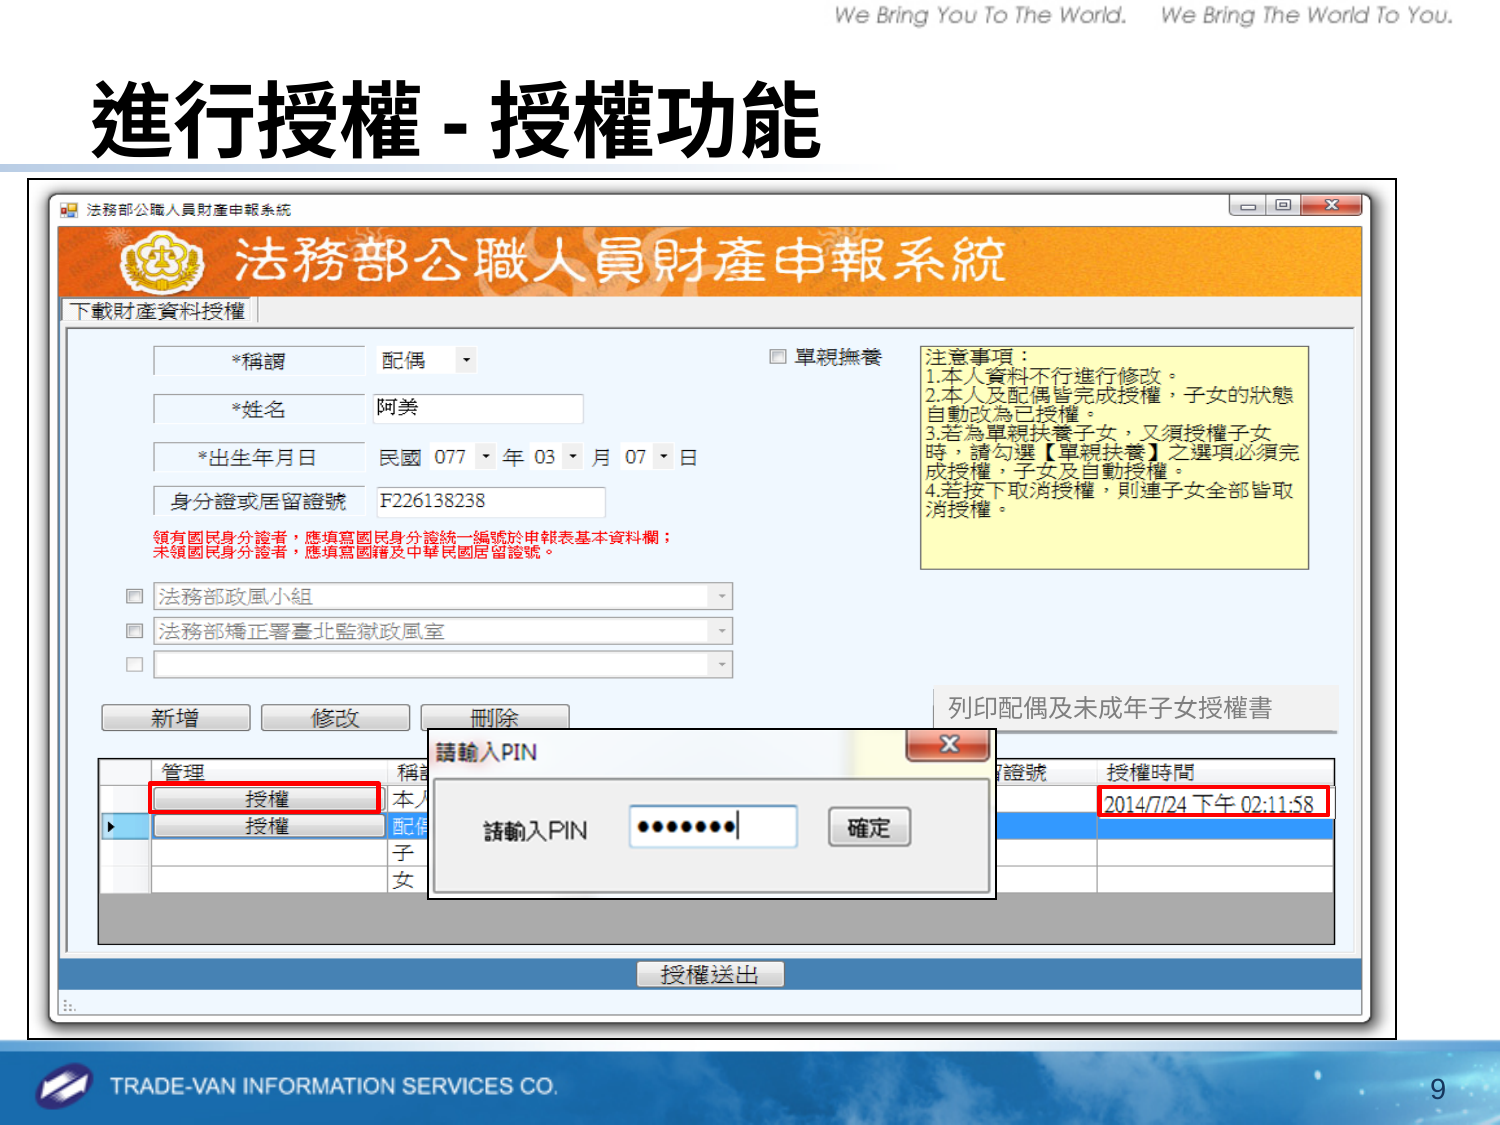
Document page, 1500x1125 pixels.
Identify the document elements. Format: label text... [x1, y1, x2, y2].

picture [29, 179, 1395, 1038]
title 進行授權-授權功能 [75, 44, 1350, 178]
text_box 列印配偶及未成年子女授權書 [933, 685, 1339, 731]
text_box [1376, 1050, 1500, 1125]
